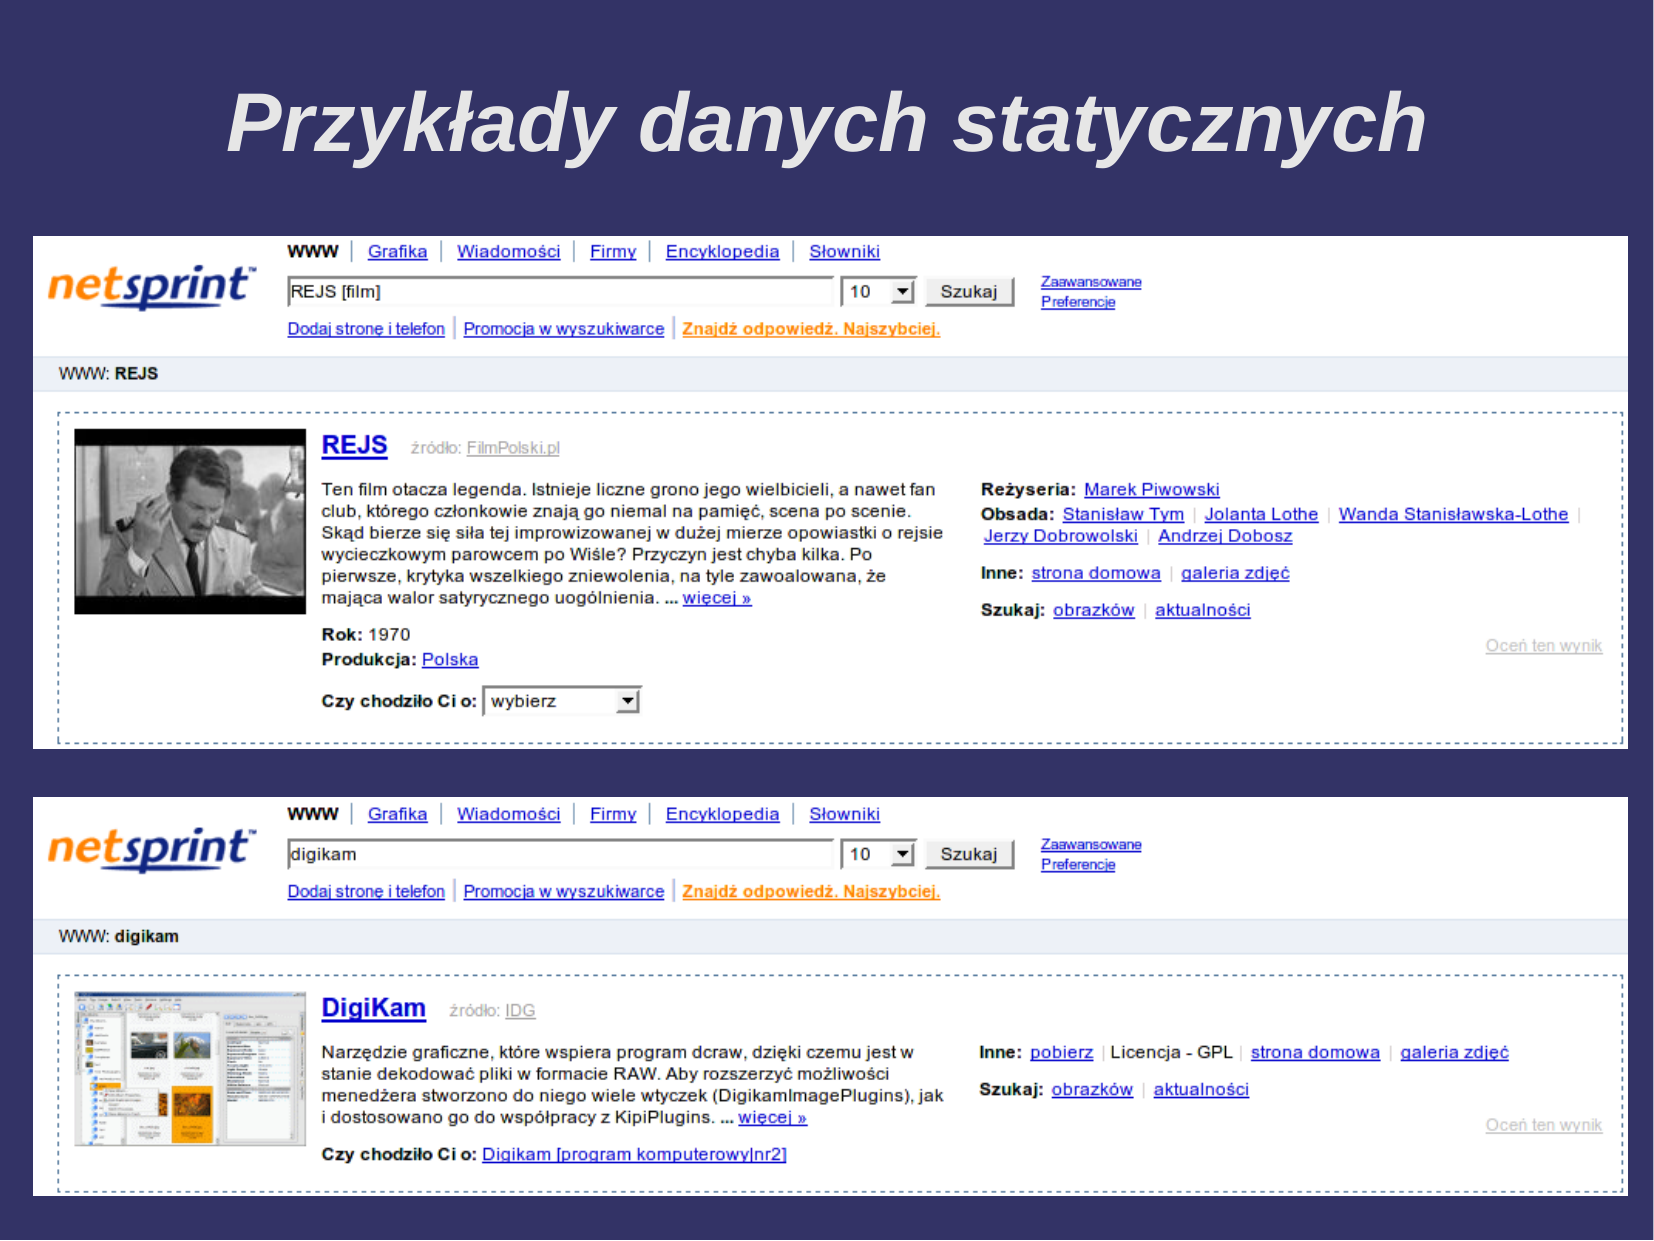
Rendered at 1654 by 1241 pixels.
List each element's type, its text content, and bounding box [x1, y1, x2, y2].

picture [33, 236, 1628, 749]
title Przykłady danych statycznych [121, 19, 1534, 227]
picture [33, 797, 1628, 1196]
